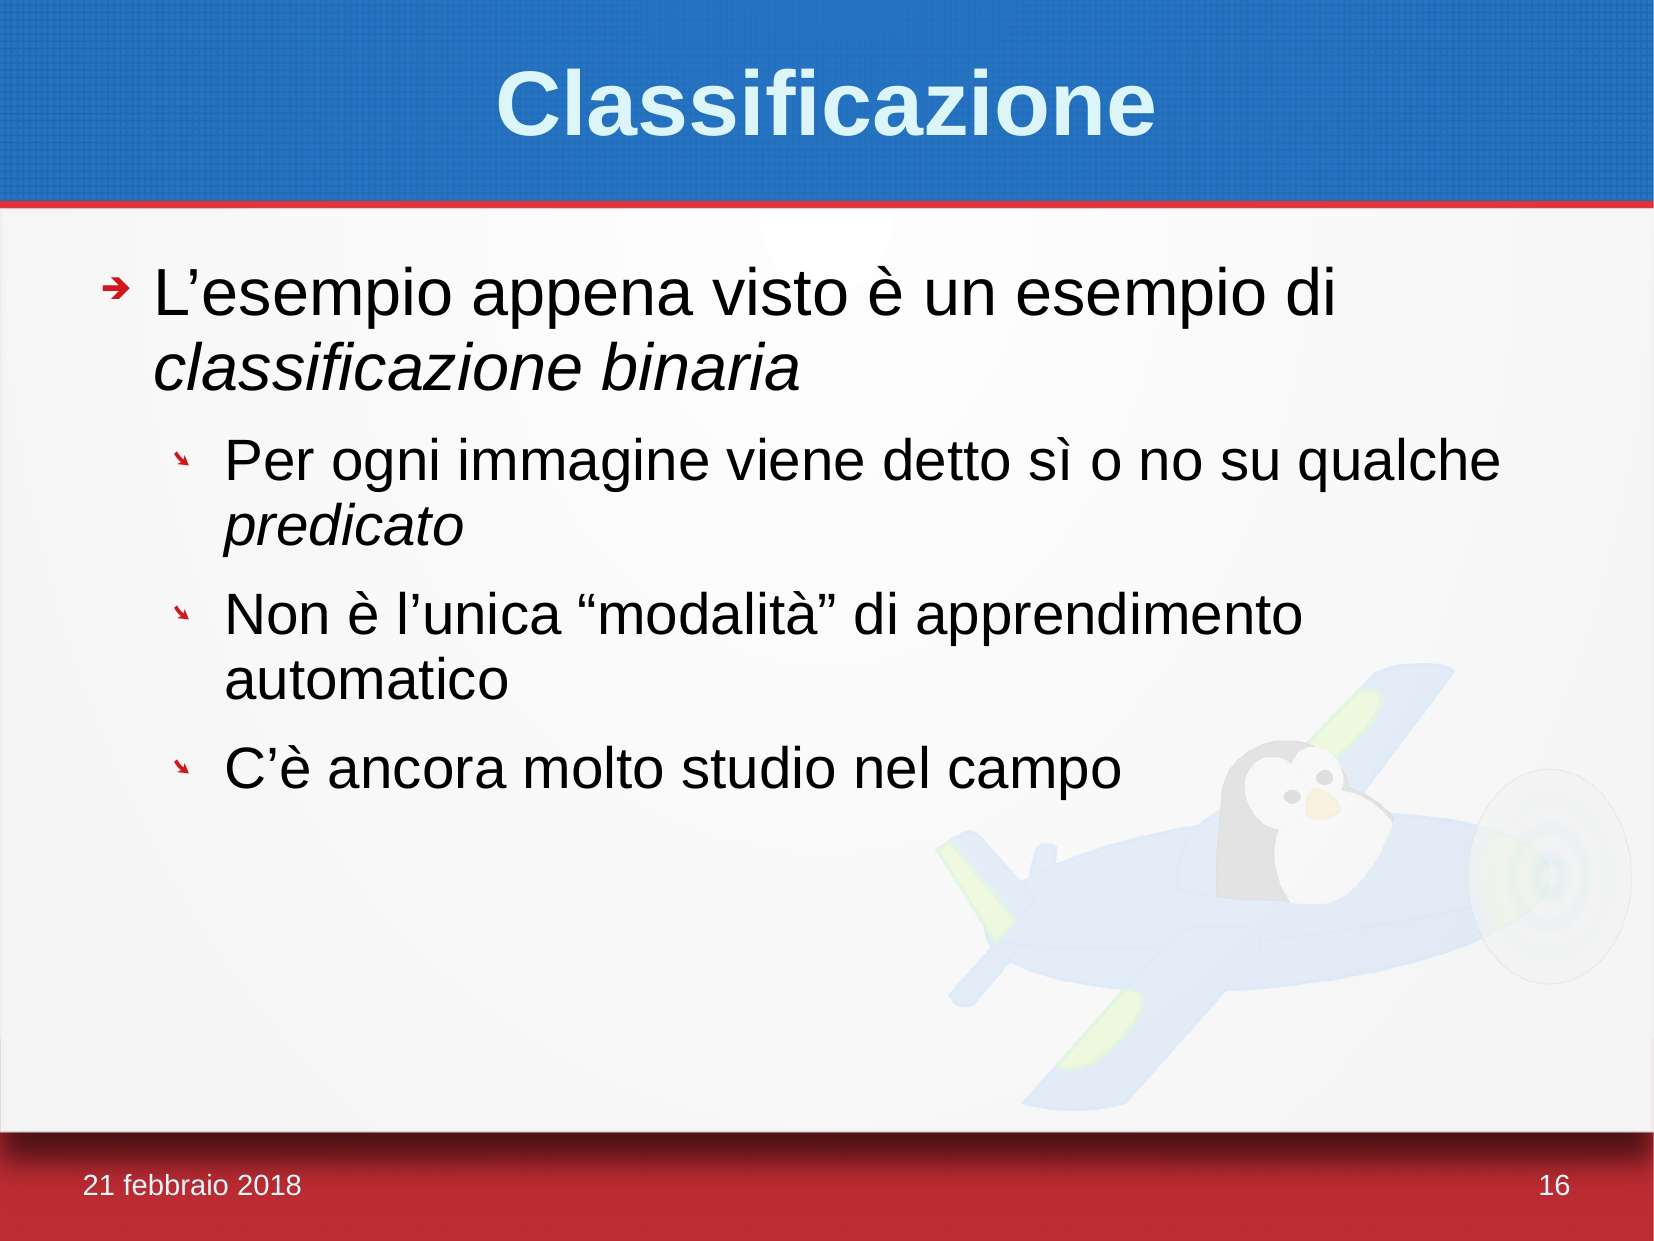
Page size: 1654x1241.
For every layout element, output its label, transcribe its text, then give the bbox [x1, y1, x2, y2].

list L’esempio appena visto è un esempio di classificazione binaria Per ogni immagine viene detto sì o no su qualche predicato Non è l’unica “modalità” di apprendimento automatico C’è ancora molto studio nel campo [82, 255, 1571, 1081]
title Classificazione [82, 20, 1571, 186]
picture [0, 0, 1654, 1241]
